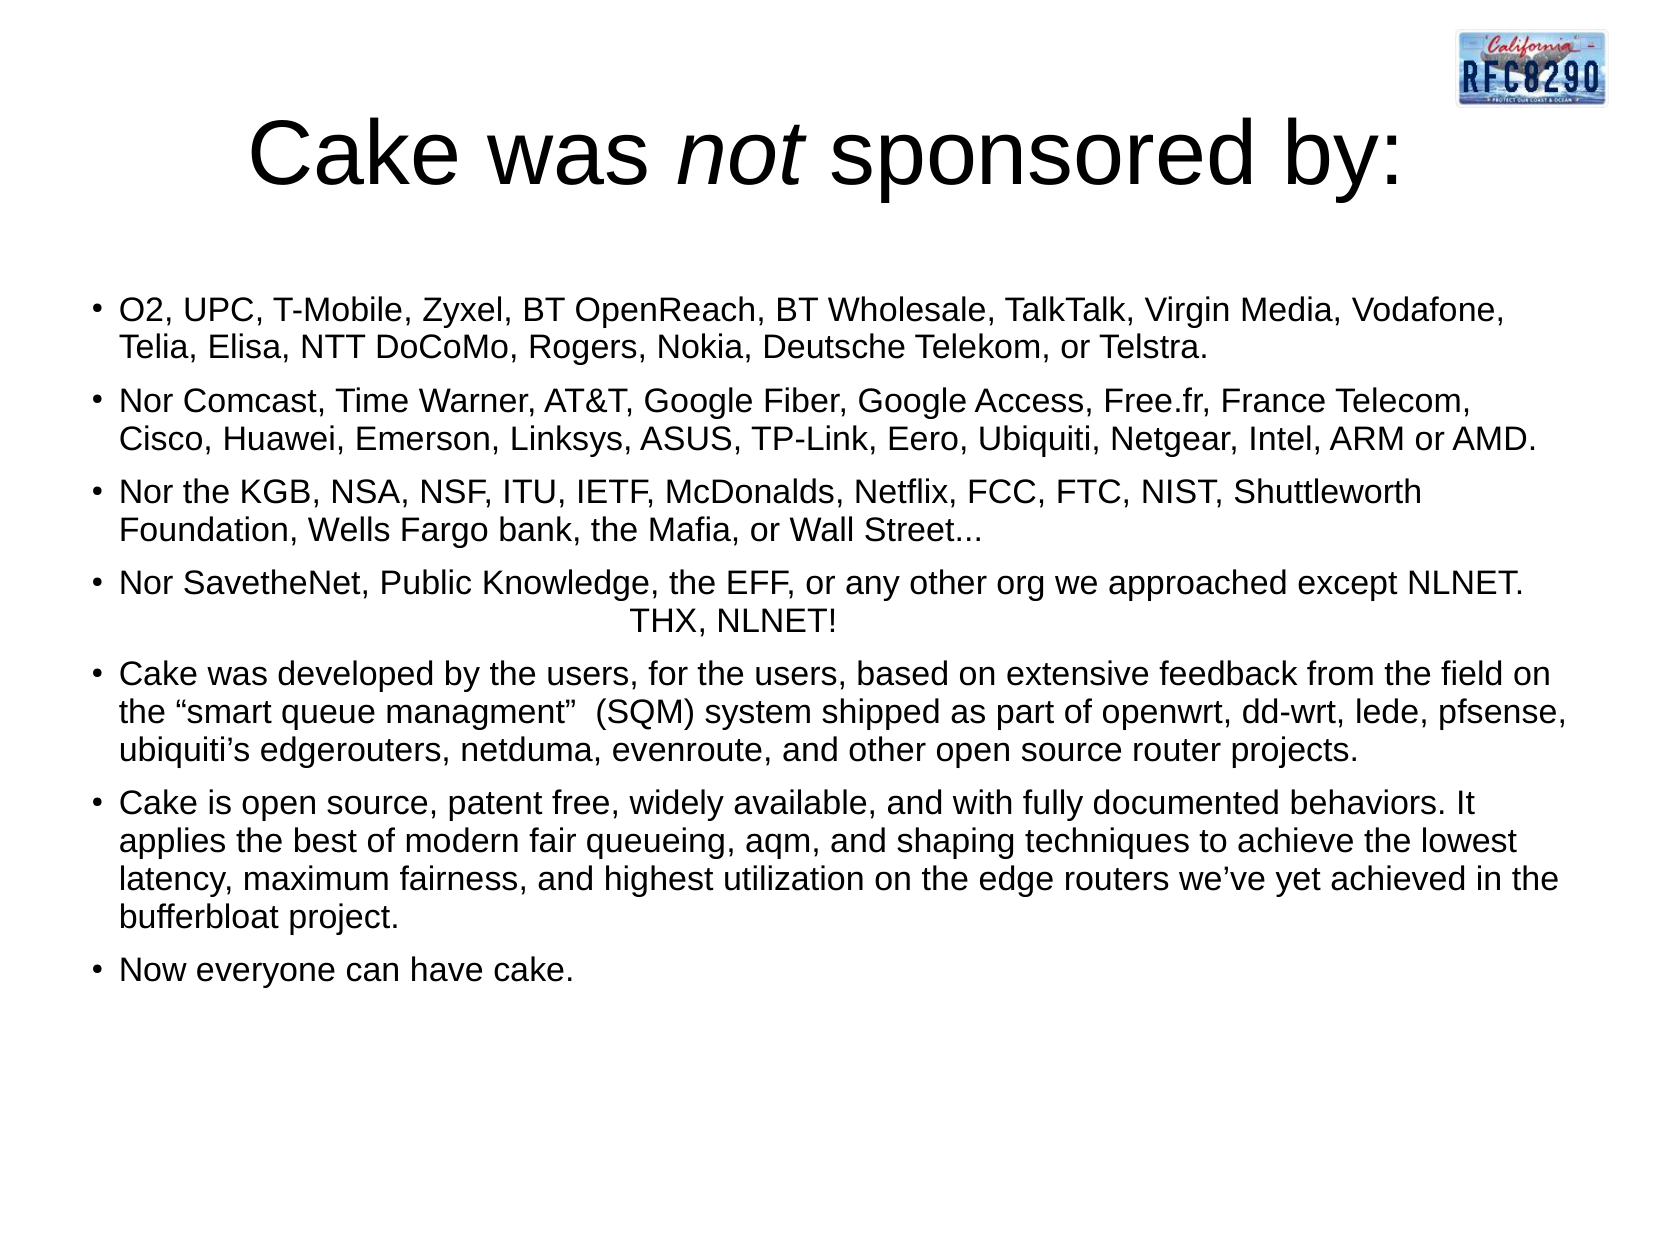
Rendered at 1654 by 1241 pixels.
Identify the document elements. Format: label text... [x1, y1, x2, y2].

picture [1455, 29, 1609, 108]
list O2, UPC, T-Mobile, Zyxel, BT OpenReach, BT Wholesale, TalkTalk, Virgin Media, Vodafone, Telia, Elisa, NTT DoCoMo, Rogers, Nokia, Deutsche Telekom, or Telstra. Nor Comcast, Time Warner, AT&T, Google Fiber, Google Access, Free.fr, France Telecom, Cisco, Huawei, Emerson, Linksys, ASUS, TP-Link, Eero, Ubiquiti, Netgear, Intel, ARM or AMD. Nor the KGB, NSA, NSF, ITU, IETF, McDonalds, Netflix, FCC, FTC, NIST, Shuttleworth Foundation, Wells Fargo bank, the Mafia, or Wall Street... Nor SavetheNet, Public Knowledge, the EFF, or any other org we approached except NLNET. THX, NLNET! Cake was developed by the users, for the users, based on extensive feedback from the field on the “smart queue managment” (SQM) system shipped as part of openwrt, dd-wrt, lede, pfsense, ubiquiti’s edgerouters, netduma, evenroute, and other open source router projects. Cake is open source, patent free, widely available, and with fully documented behaviors. It applies the best of modern fair queueing, aqm, and shaping techniques to achieve the lowest latency, maximum fairness, and highest utilization on the edge routers we’ve yet achieved in the bufferbloat project. Now everyone can have cake. [82, 290, 1571, 1010]
title Cake was not sponsored by: [82, 49, 1571, 257]
